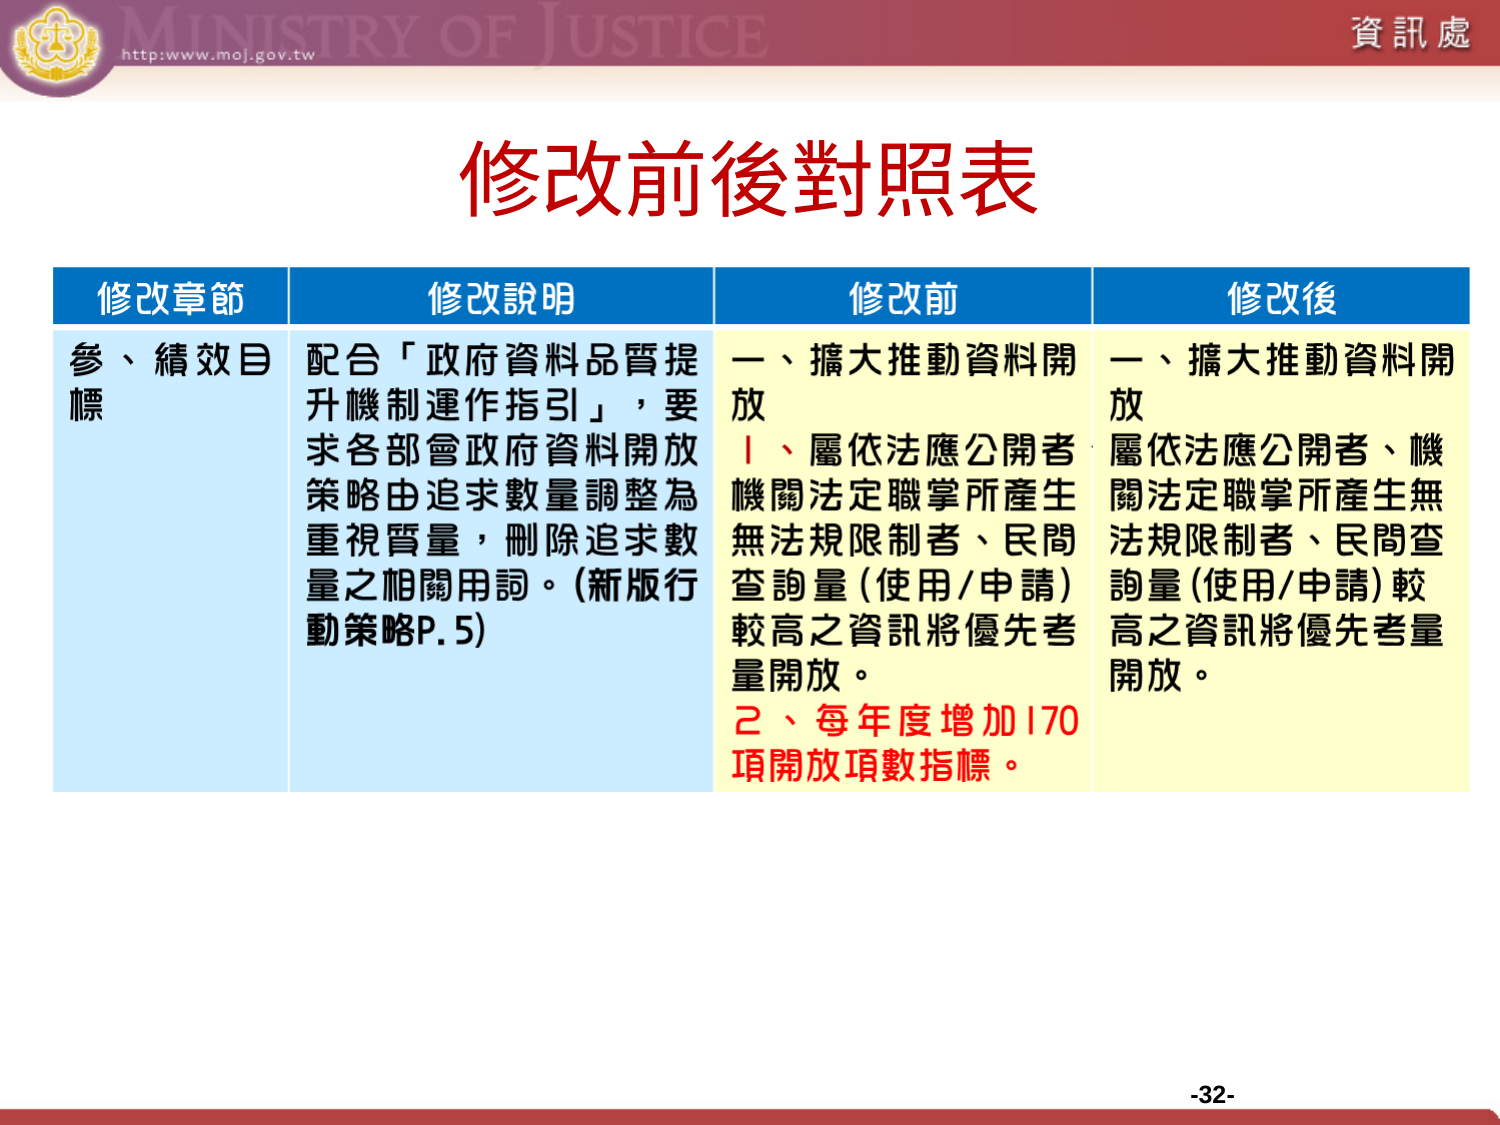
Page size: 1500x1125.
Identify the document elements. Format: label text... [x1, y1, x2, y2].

picture [52, 262, 1471, 811]
text_box -32- [1175, 1070, 1488, 1109]
title 修改前後對照表 [112, 101, 1388, 252]
